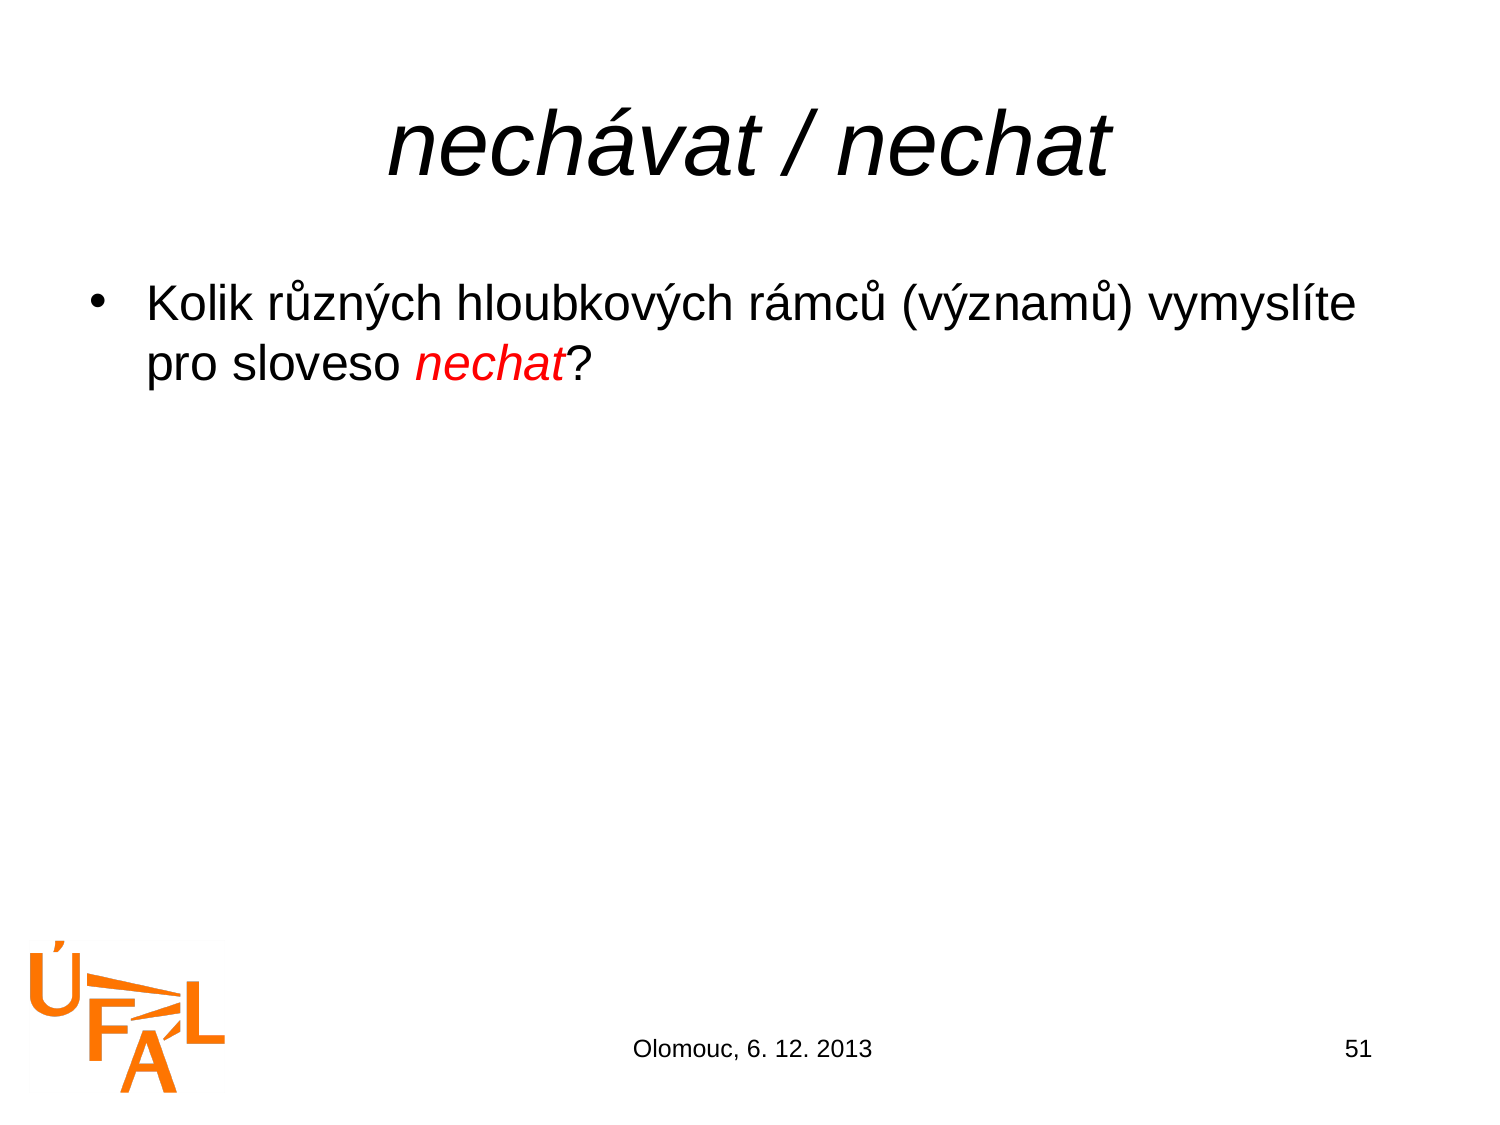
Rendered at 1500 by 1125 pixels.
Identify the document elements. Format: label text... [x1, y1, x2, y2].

picture [29, 940, 225, 1093]
title nechávat / nechat [75, 14, 1426, 262]
list Kolik různých hloubkových rámců (významů) vymyslíte pro sloveso nechat? [75, 262, 1426, 932]
